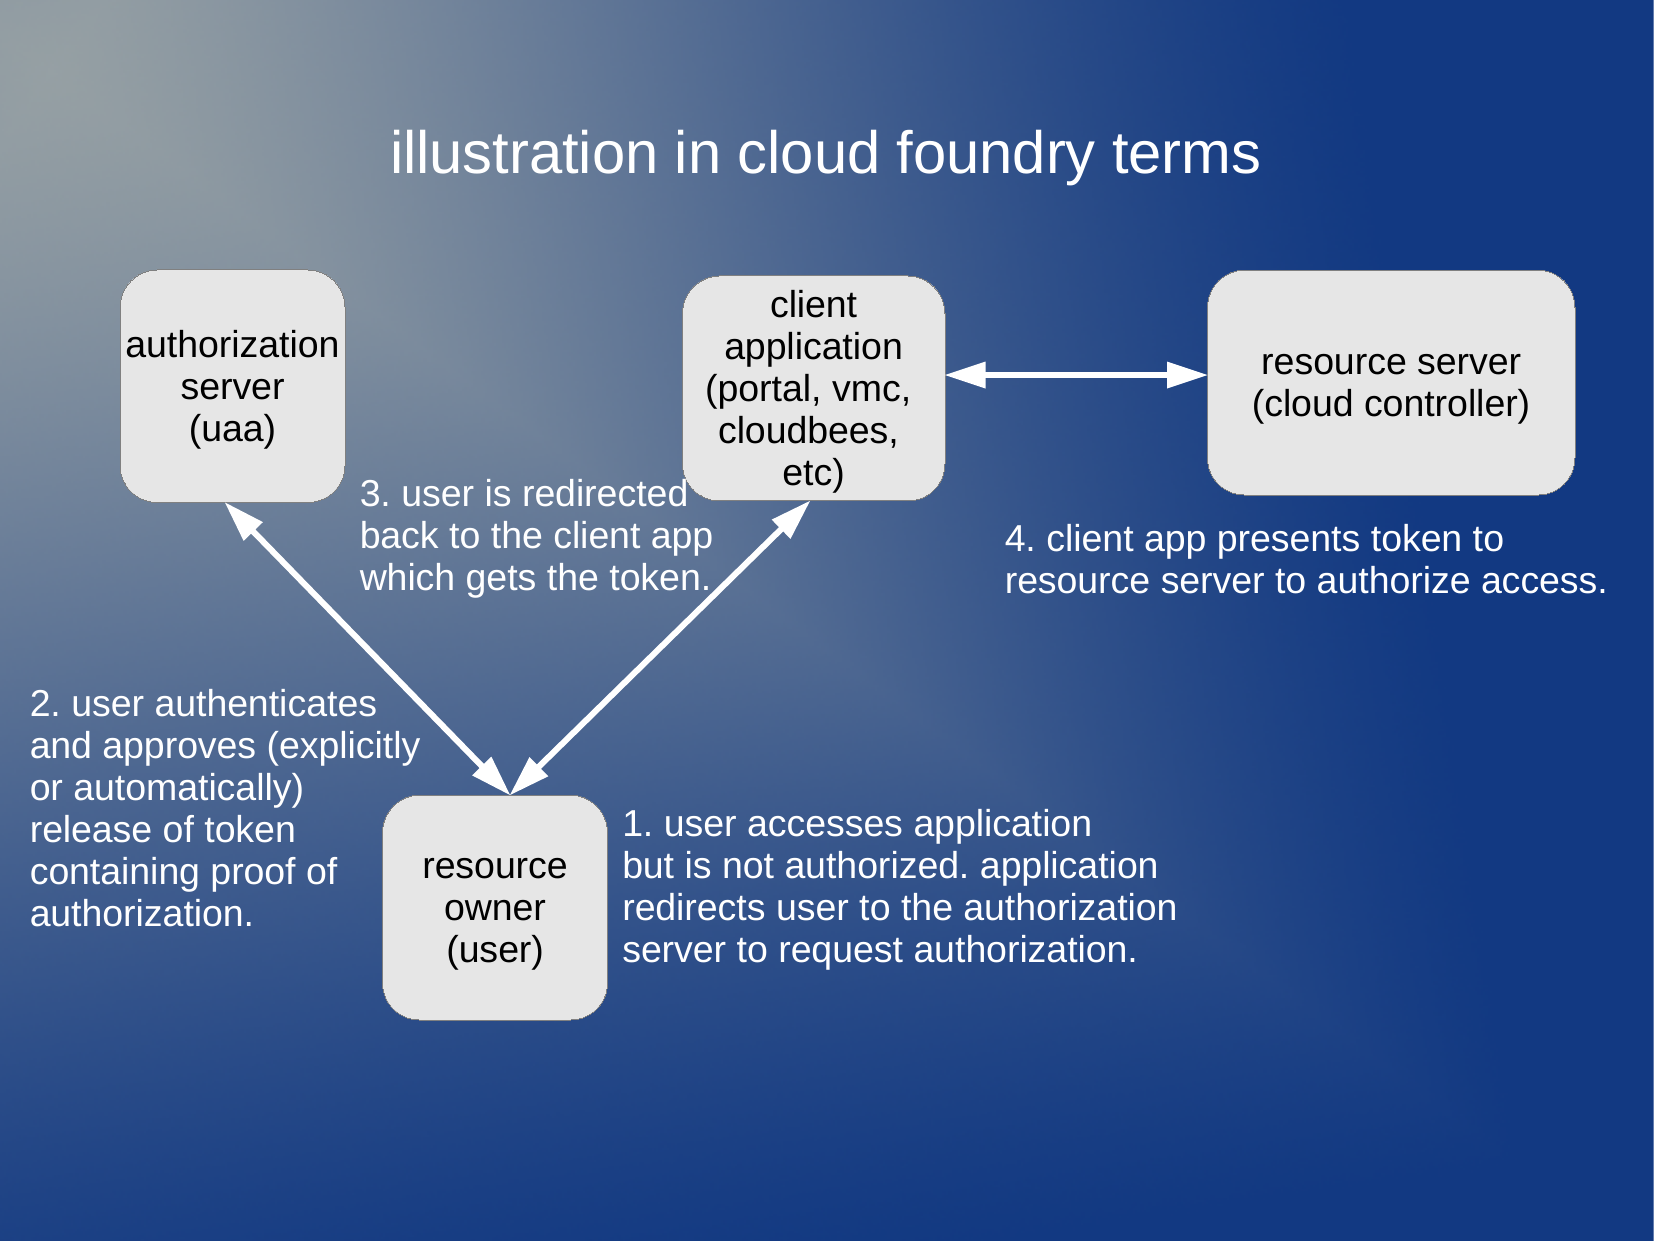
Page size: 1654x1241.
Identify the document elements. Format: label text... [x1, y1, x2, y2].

text_box client application (portal, vmc, cloudbees, etc) [682, 275, 946, 501]
text_box 1. user accesses application but is not authorized. application redirects user to the authorization server to request authorization. [607, 795, 1193, 979]
title illustration in cloud foundry terms [82, 49, 1571, 257]
text_box resource server (cloud controller) [1207, 270, 1576, 496]
text_box 4. client app presents token to resource server to authorize access. [990, 510, 1636, 645]
picture [0, 0, 1654, 1241]
text_box 2. user authenticates and approves (explicitly or automatically) release of token containing proof of authorization. [15, 675, 451, 942]
text_box authorization server (uaa) [120, 269, 346, 503]
text_box resource owner (user) [382, 795, 608, 1021]
text_box 3. user is redirected back to the client app which gets the token. [345, 465, 736, 606]
